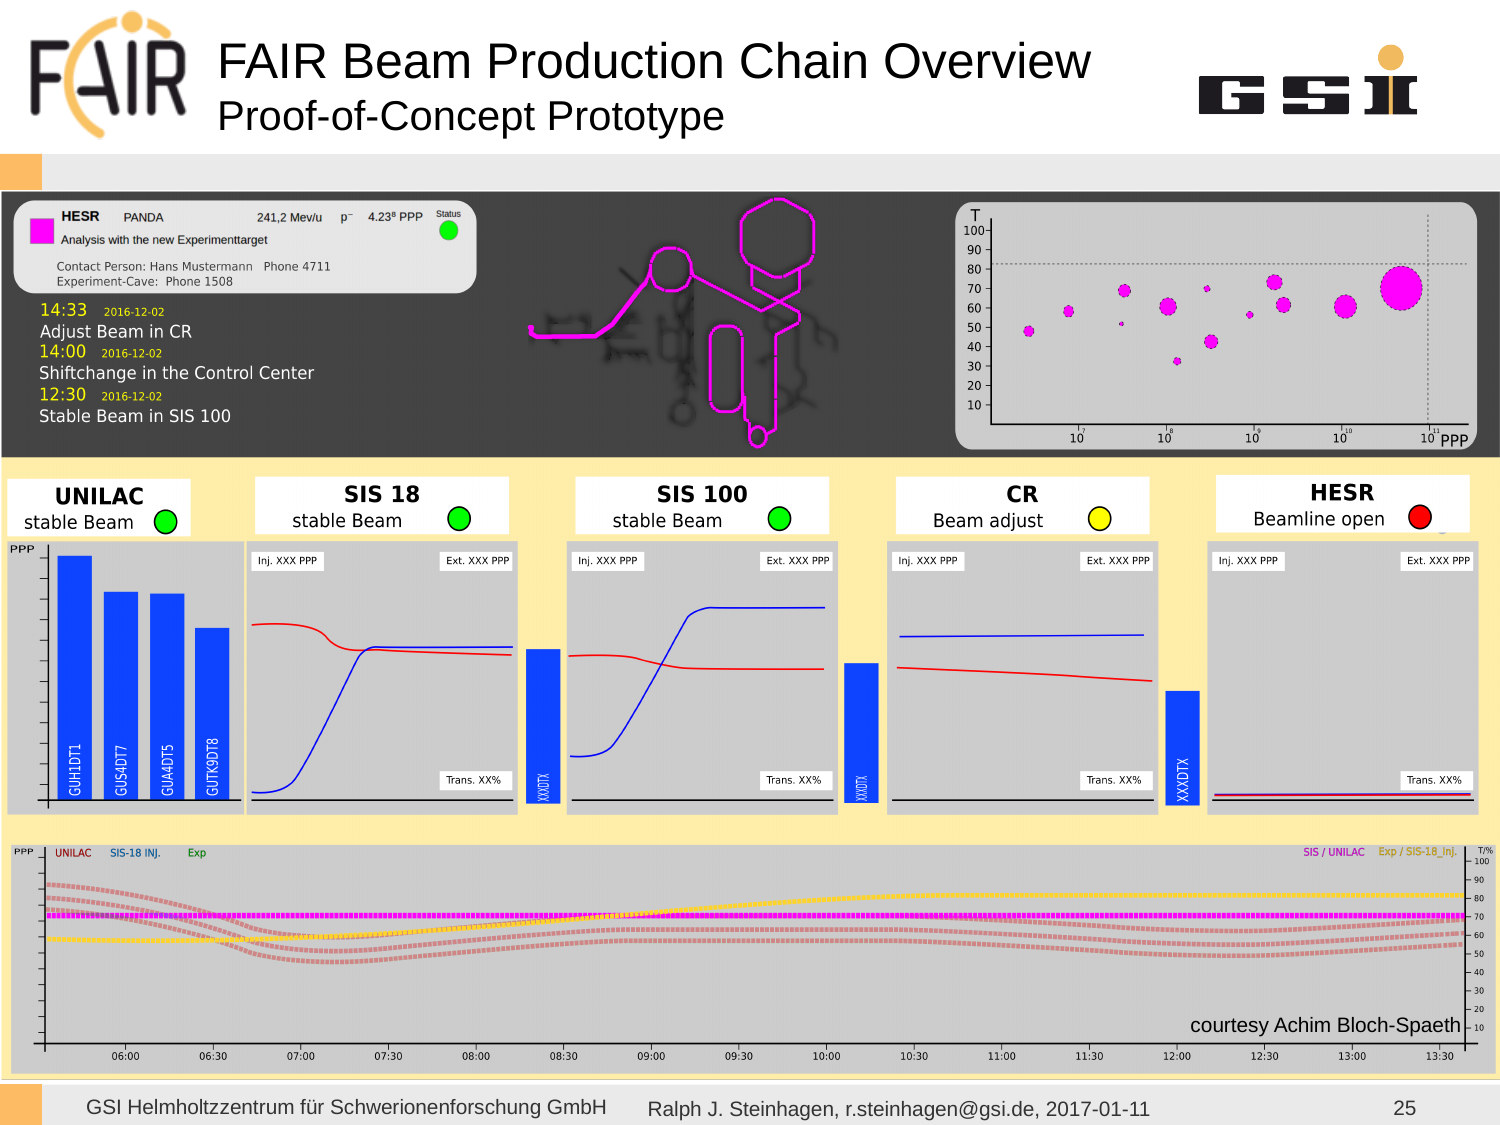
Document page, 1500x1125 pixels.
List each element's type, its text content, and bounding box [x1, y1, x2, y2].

picture [30, 9, 187, 141]
text_box courtesy Achim Bloch-Spaeth [1175, 1003, 1477, 1040]
picture [0, 190, 1500, 1081]
title FAIR Beam Production Chain Overview Proof-of-Concept Prototype [217, 20, 1180, 147]
picture [1197, 42, 1419, 117]
